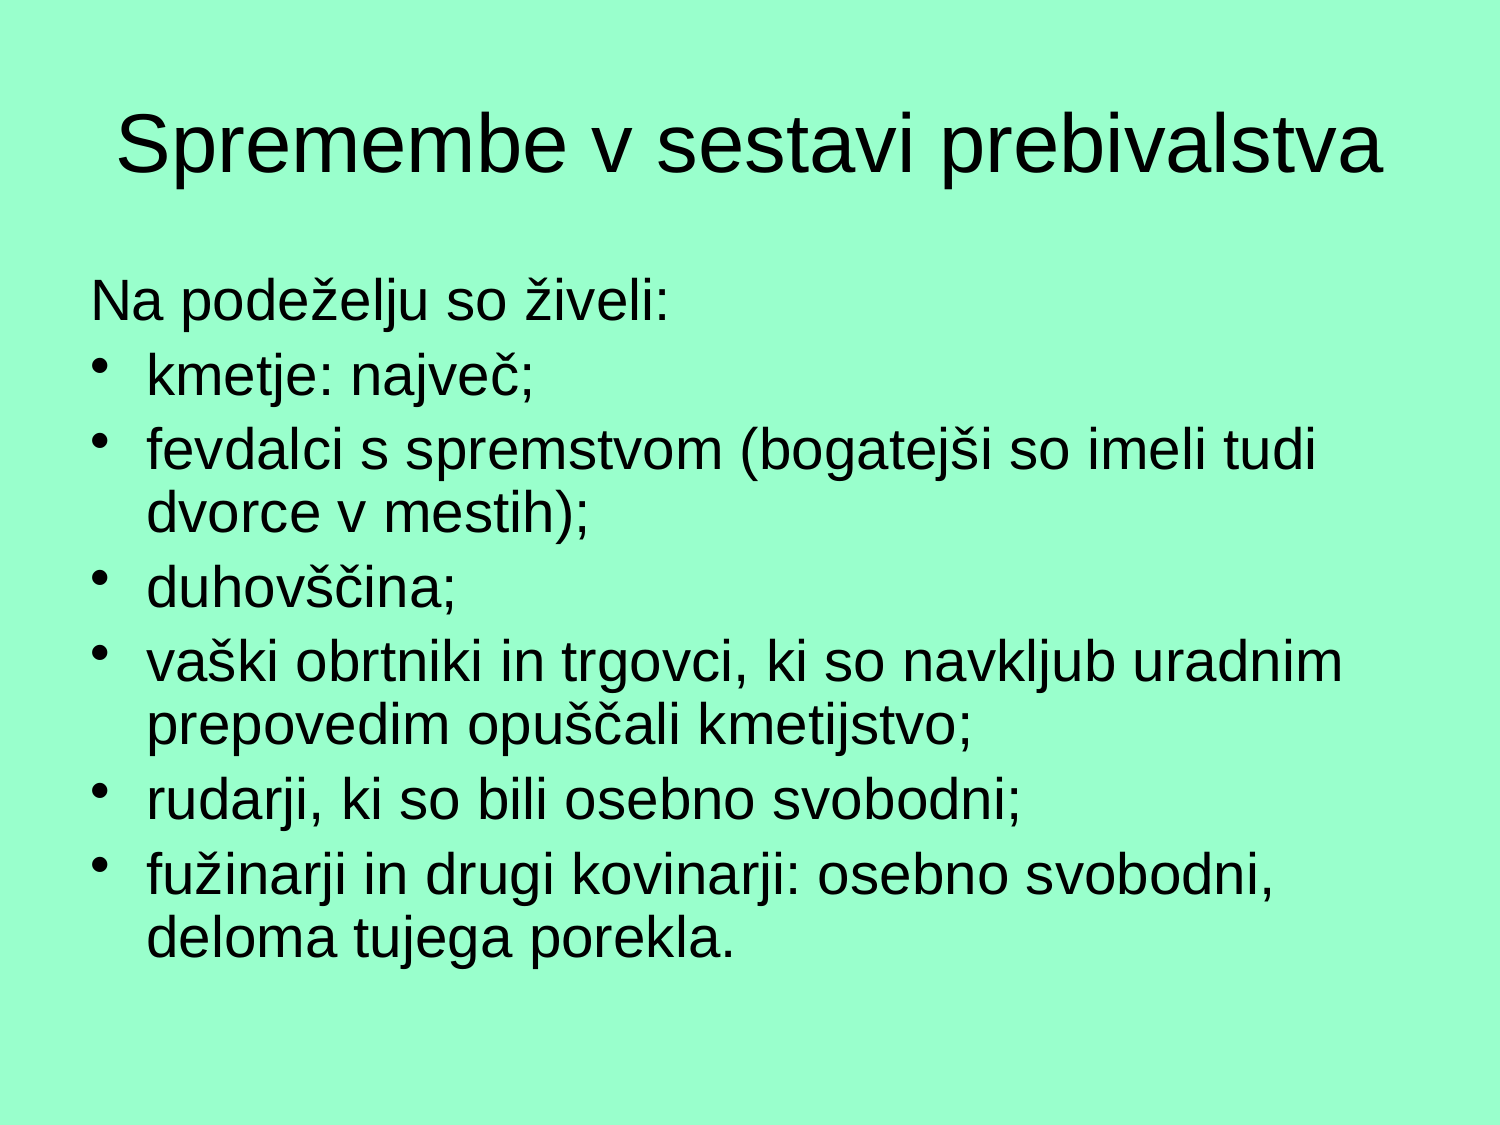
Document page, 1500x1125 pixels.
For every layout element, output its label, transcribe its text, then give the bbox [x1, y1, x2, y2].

title Spremembe v sestavi prebivalstva [75, 45, 1425, 233]
list Na podeželju so živeli: kmetje: največ; fevdalci s spremstvom (bogatejši so imeli tudi dvorce v mestih); duhovščina; vaški obrtniki in trgovci, ki so navkljub uradnim prepovedim opuščali kmetijstvo; rudarji, ki so bili osebno svobodni; fužinarji in drugi kovinarji: osebno svobodni, deloma tujega porekla. [75, 262, 1425, 1005]
